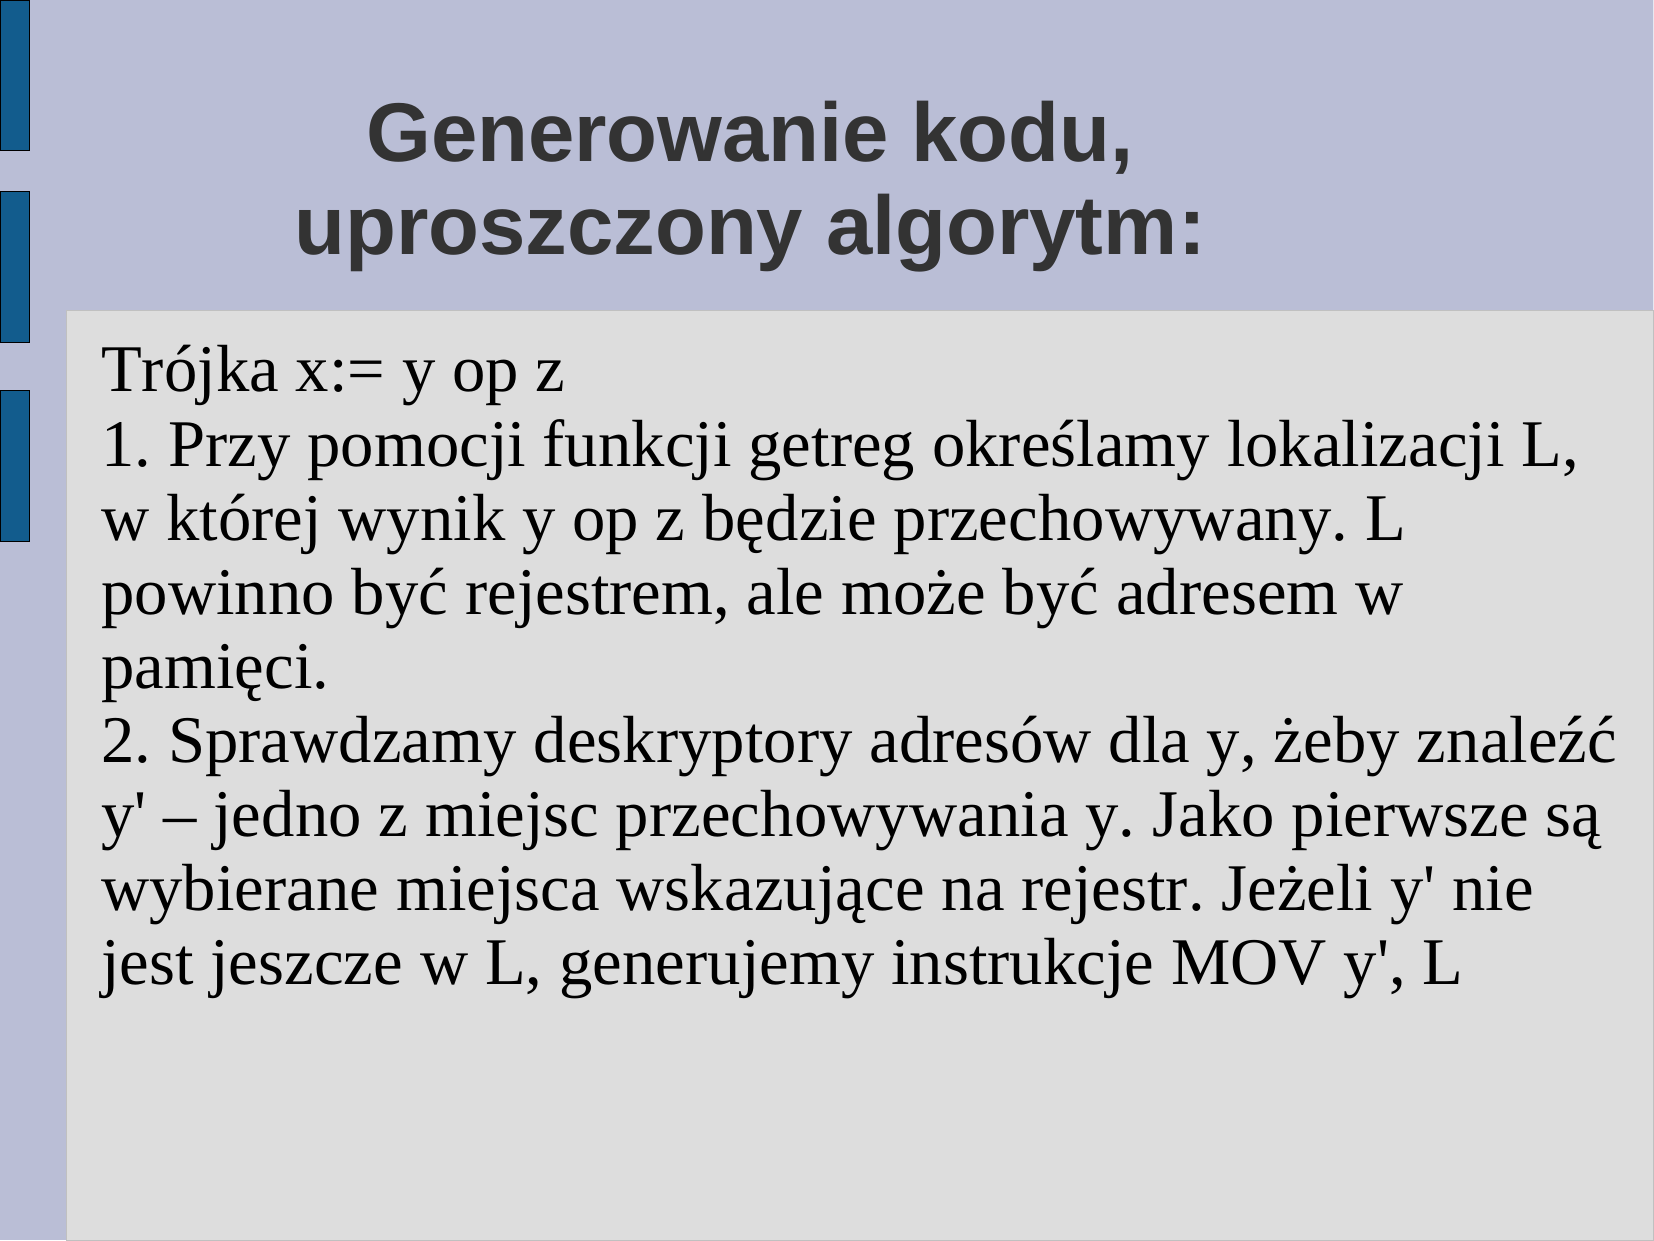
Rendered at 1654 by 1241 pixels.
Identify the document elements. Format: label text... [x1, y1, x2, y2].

text_box Trójka x:= y op z 1. Przy pomocji funkcji getreg określamy lokalizacji L, w której wynik y op z będzie przechowywany. L powinno być rejestrem, ale może być adresem w pamięci. 2. Sprawdzamy deskryptory adresów dla y, żeby znaleźć y' – jedno z miejsc przechowywania y. Jako pierwsze są wybierane miejsca wskazujące na rejestr. Jeżeli y' nie jest jeszcze w L, generujemy instrukcje MOV y', L [101, 332, 1625, 999]
title Generowanie kodu, uproszczony algorytm: [112, 78, 1388, 280]
